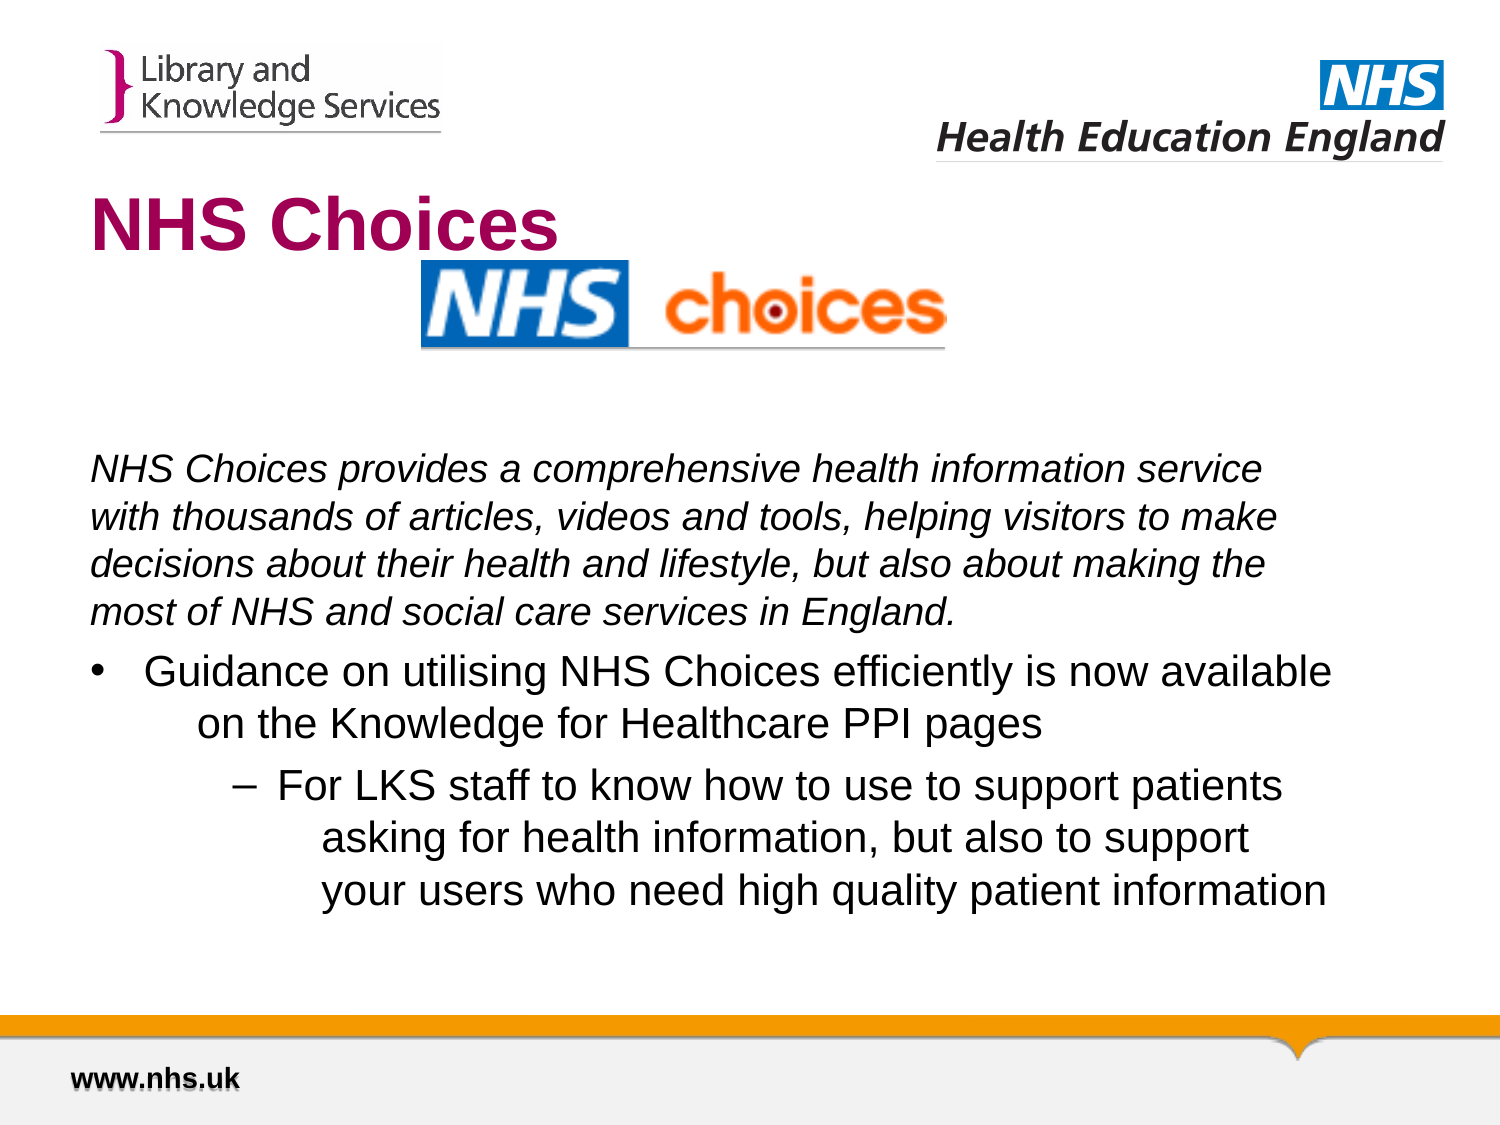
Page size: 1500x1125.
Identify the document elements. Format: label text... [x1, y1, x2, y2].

picture [421, 260, 947, 347]
list NHS Choices provides a comprehensive health information service with thousands of articles, videos and tools, helping visitors to make decisions about their health and lifestyle, but also about making the most of NHS and social care services in England. Guidance on utilising NHS Choices efficiently is now available on the Knowledge for Healthcare PPI pages For LKS staff to know how to use to support patients asking for health information, but also to support your users who need high quality patient information [75, 256, 1361, 965]
text_box www.nhs.uk [55, 1052, 932, 1113]
title NHS Choices [75, 143, 1351, 255]
picture [100, 42, 443, 131]
